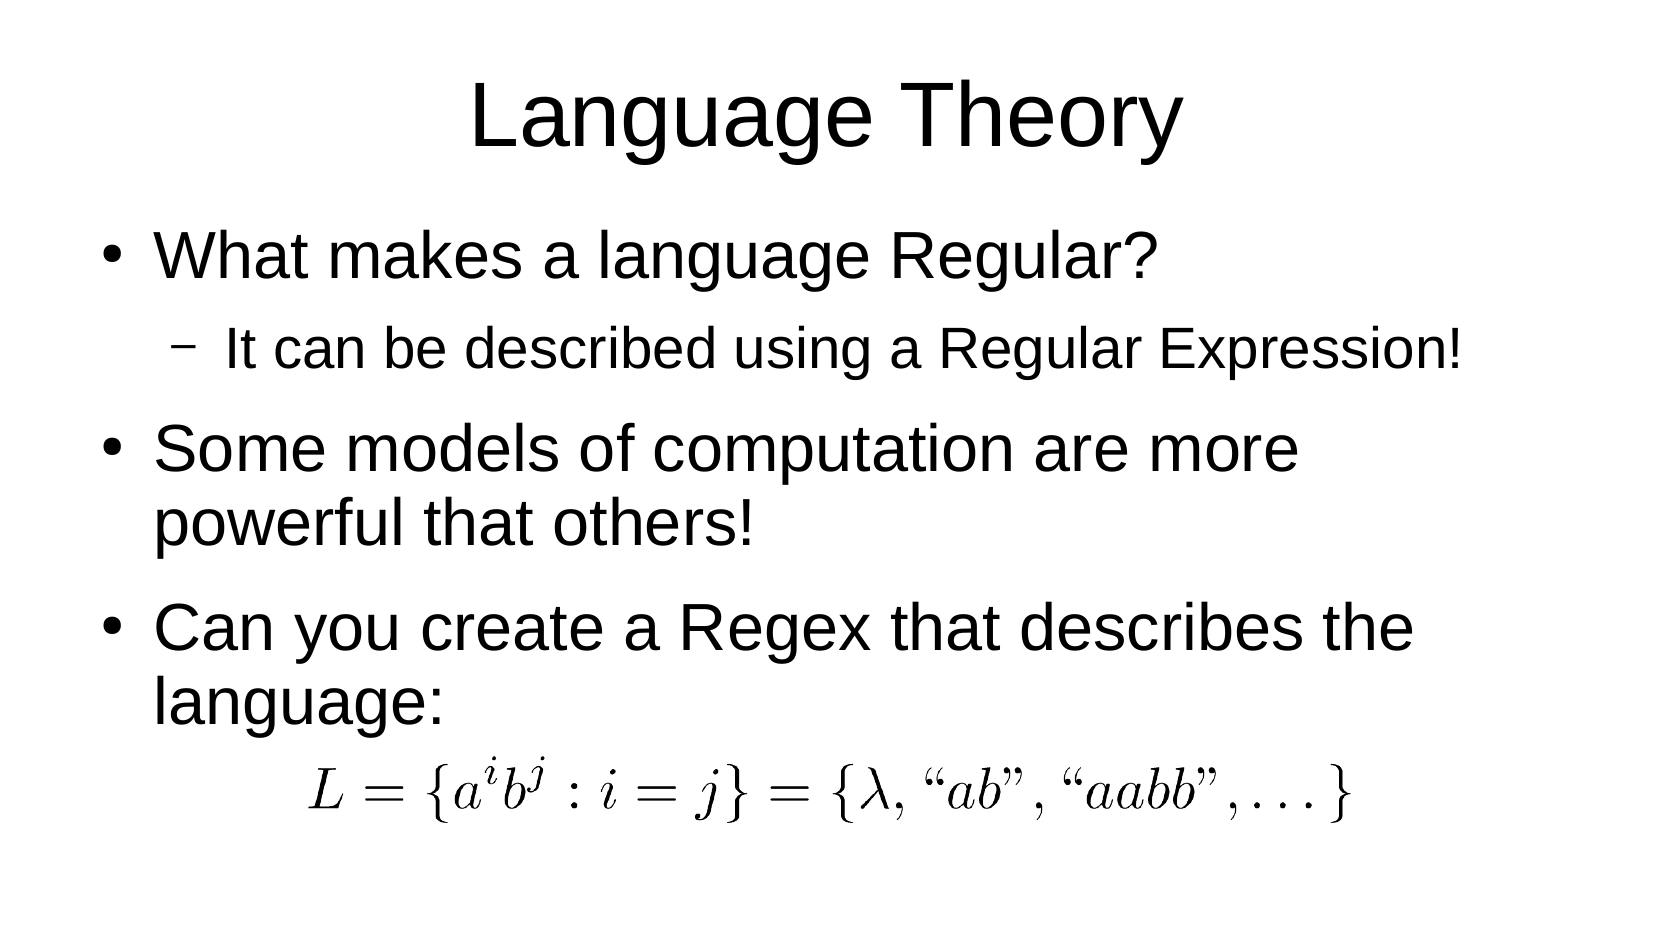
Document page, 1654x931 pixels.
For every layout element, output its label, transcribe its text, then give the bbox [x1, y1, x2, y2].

title Language Theory [82, 37, 1571, 193]
picture [308, 756, 1351, 823]
list What makes a language Regular? It can be described using a Regular Expression! Some models of computation are more powerful that others! Can you create a Regex that describes the language: [82, 217, 1571, 758]
